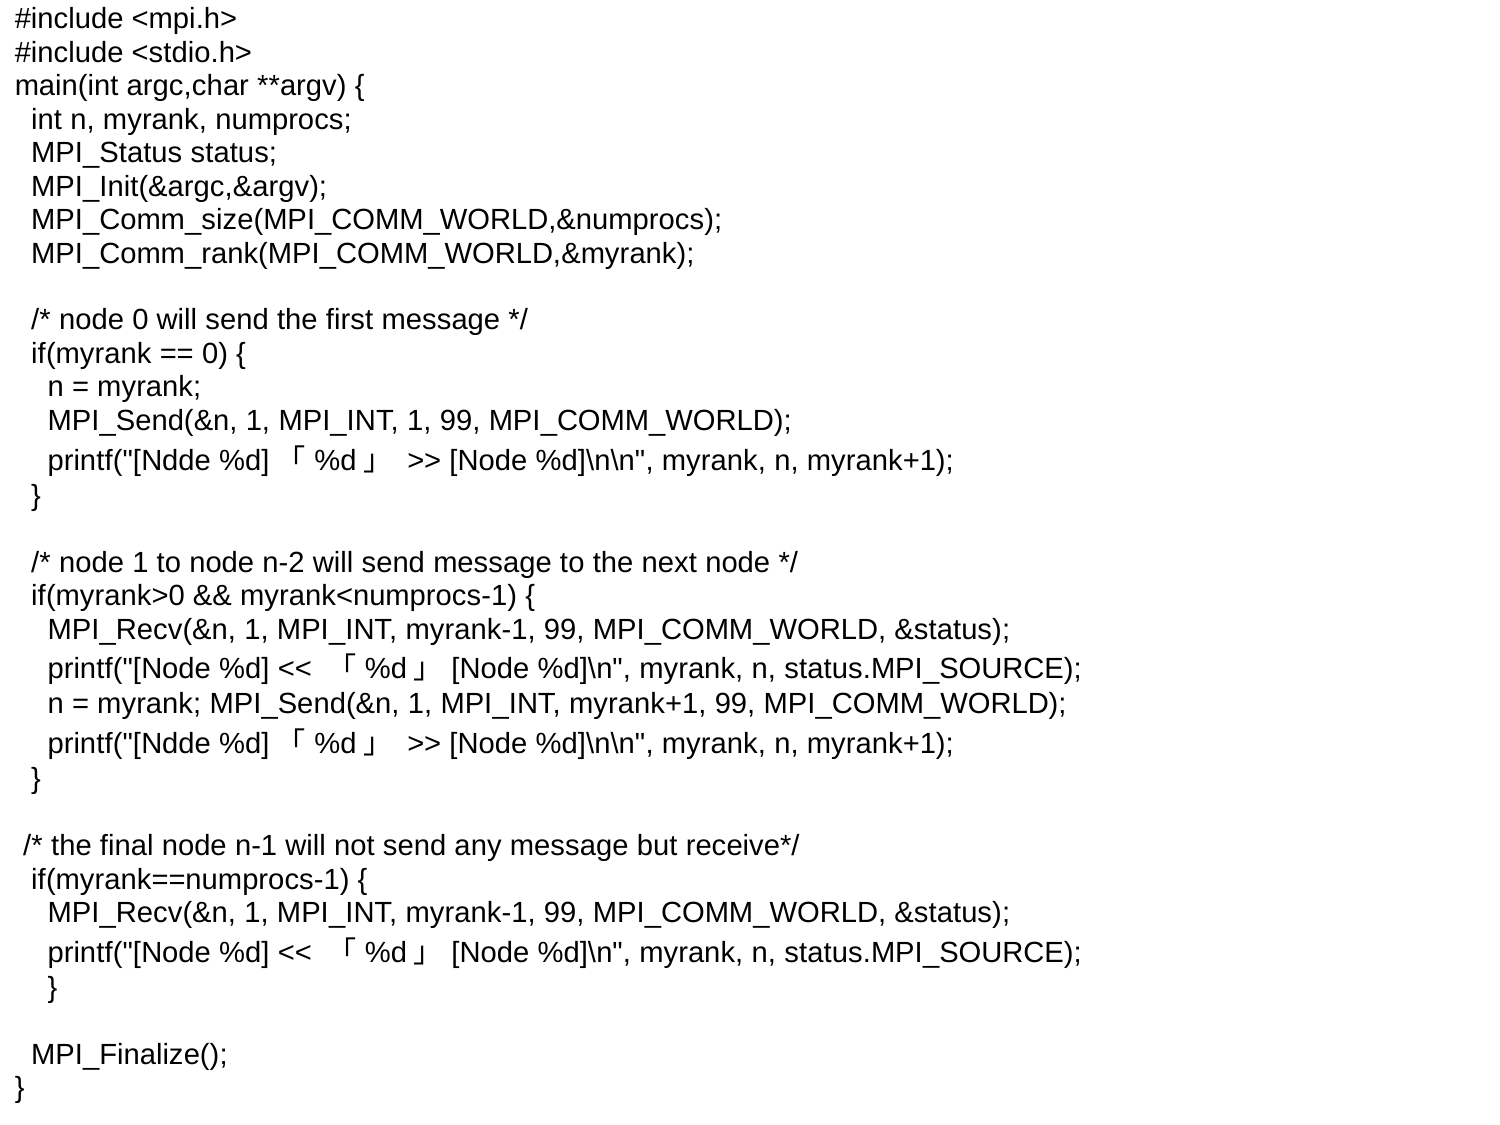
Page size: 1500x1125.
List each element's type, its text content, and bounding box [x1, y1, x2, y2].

list #include <mpi.h> #include <stdio.h> main(int argc,char **argv) { int n, myrank, numprocs; MPI_Status status; MPI_Init(&argc,&argv); MPI_Comm_size(MPI_COMM_WORLD,&numprocs); MPI_Comm_rank(MPI_COMM_WORLD,&myrank); /* node 0 will send the first message */ if(myrank == 0) { n = myrank; MPI_Send(&n, 1, MPI_INT, 1, 99, MPI_COMM_WORLD); printf("[Ndde %d]「%d」 >> [Node %d]\n\n", myrank, n, myrank+1); } /* node 1 to node n-2 will send message to the next node */ if(myrank>0 && myrank<numprocs-1) { MPI_Recv(&n, 1, MPI_INT, myrank-1, 99, MPI_COMM_WORLD, &status); printf("[Node %d] << 「%d」[Node %d]\n", myrank, n, status.MPI_SOURCE); n = myrank; MPI_Send(&n, 1, MPI_INT, myrank+1, 99, MPI_COMM_WORLD); printf("[Ndde %d]「%d」 >> [Node %d]\n\n", myrank, n, myrank+1); } /* the final node n-1 will not send any message but receive*/ if(myrank==numprocs-1) { MPI_Recv(&n, 1, MPI_INT, myrank-1, 99, MPI_COMM_WORLD, &status); printf("[Node %d] << 「%d」[Node %d]\n", myrank, n, status.MPI_SOURCE); } MPI_Finalize(); } [0, 0, 1500, 1125]
